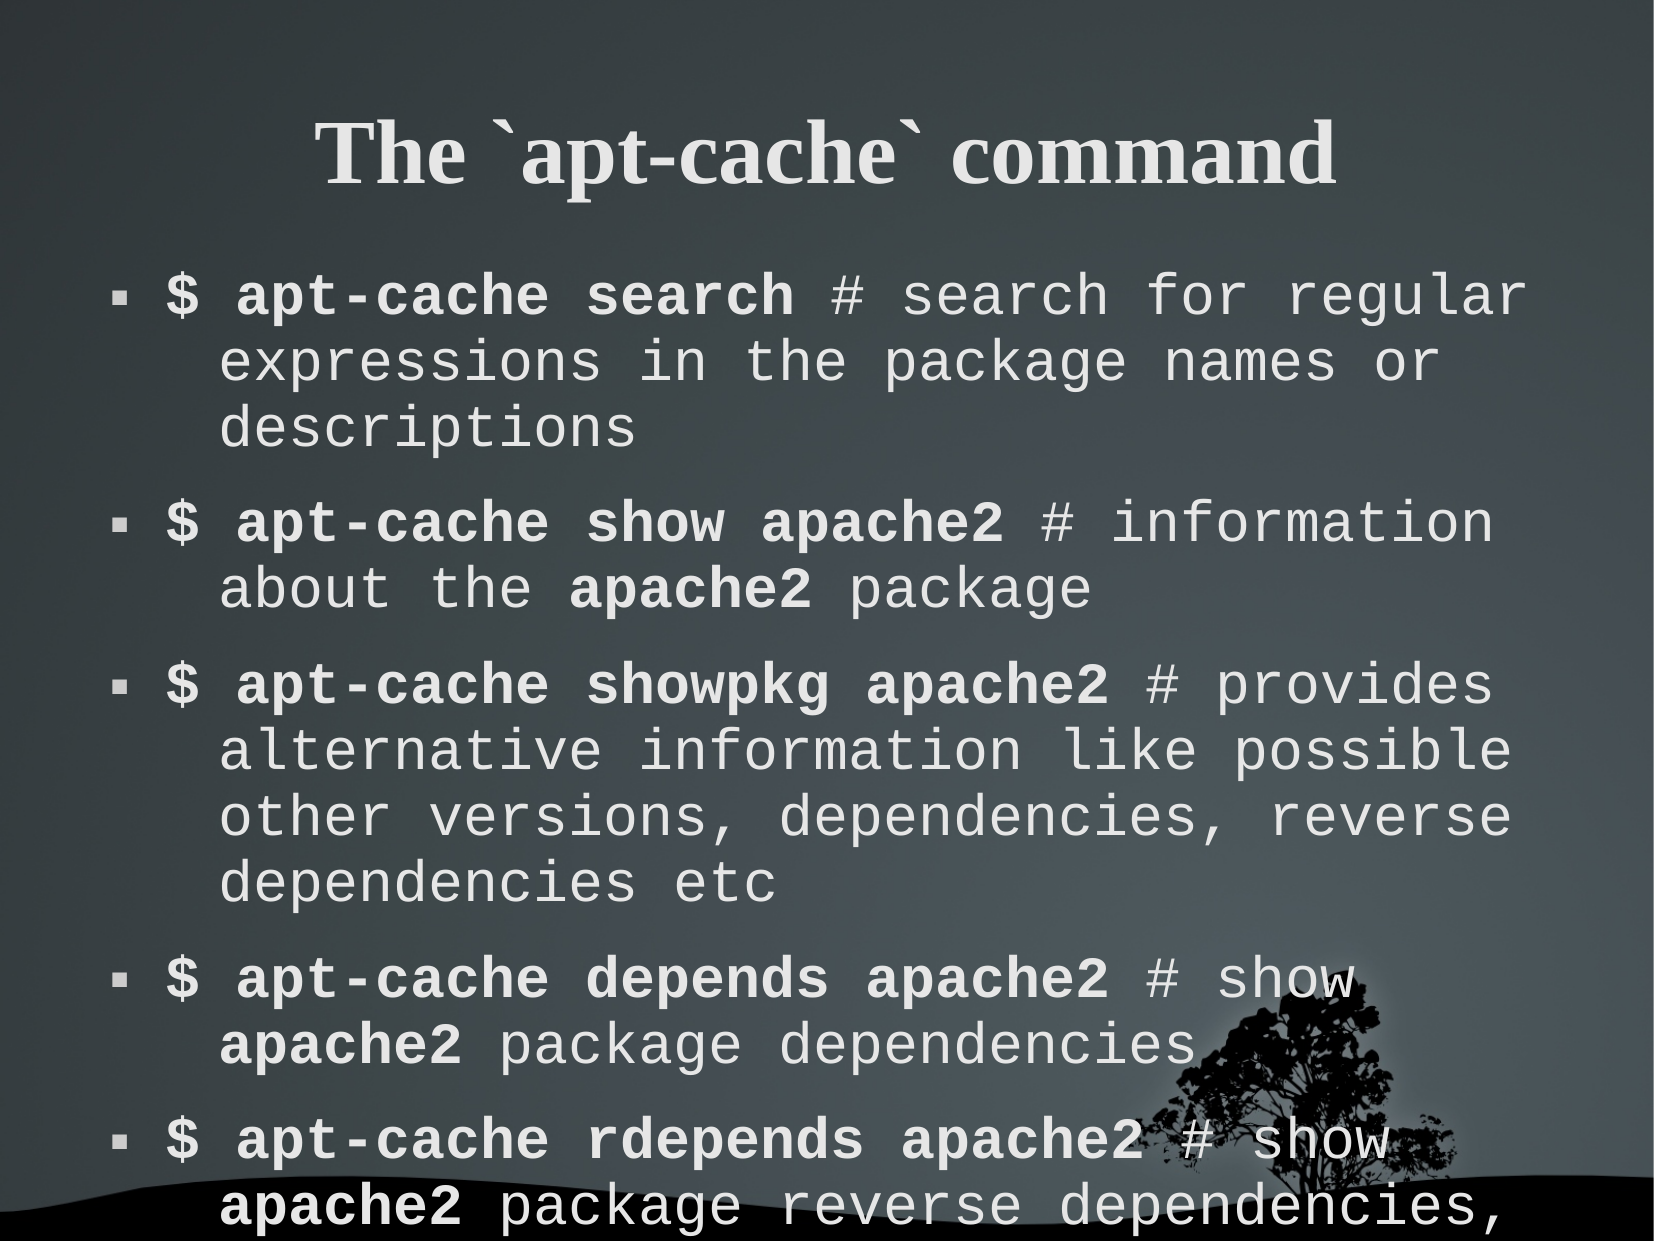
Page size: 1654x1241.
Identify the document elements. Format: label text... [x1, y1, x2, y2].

picture [0, 0, 1654, 1241]
title The `apt-cache` command [82, 49, 1571, 257]
list $ apt-cache search # search for regular expressions in the package names or descriptions $ apt-cache show apache2 # information about the apache2 package $ apt-cache showpkg apache2 # provides alternative information like possible other versions, dependencies, reverse dependencies etc $ apt-cache depends apache2 # show apache2 package dependencies $ apt-cache rdepends apache2 # show apache2 package reverse dependencies, i.e. packages that depend from it $ apt-cache stats # statistics about installed packages [76, 265, 1565, 1185]
